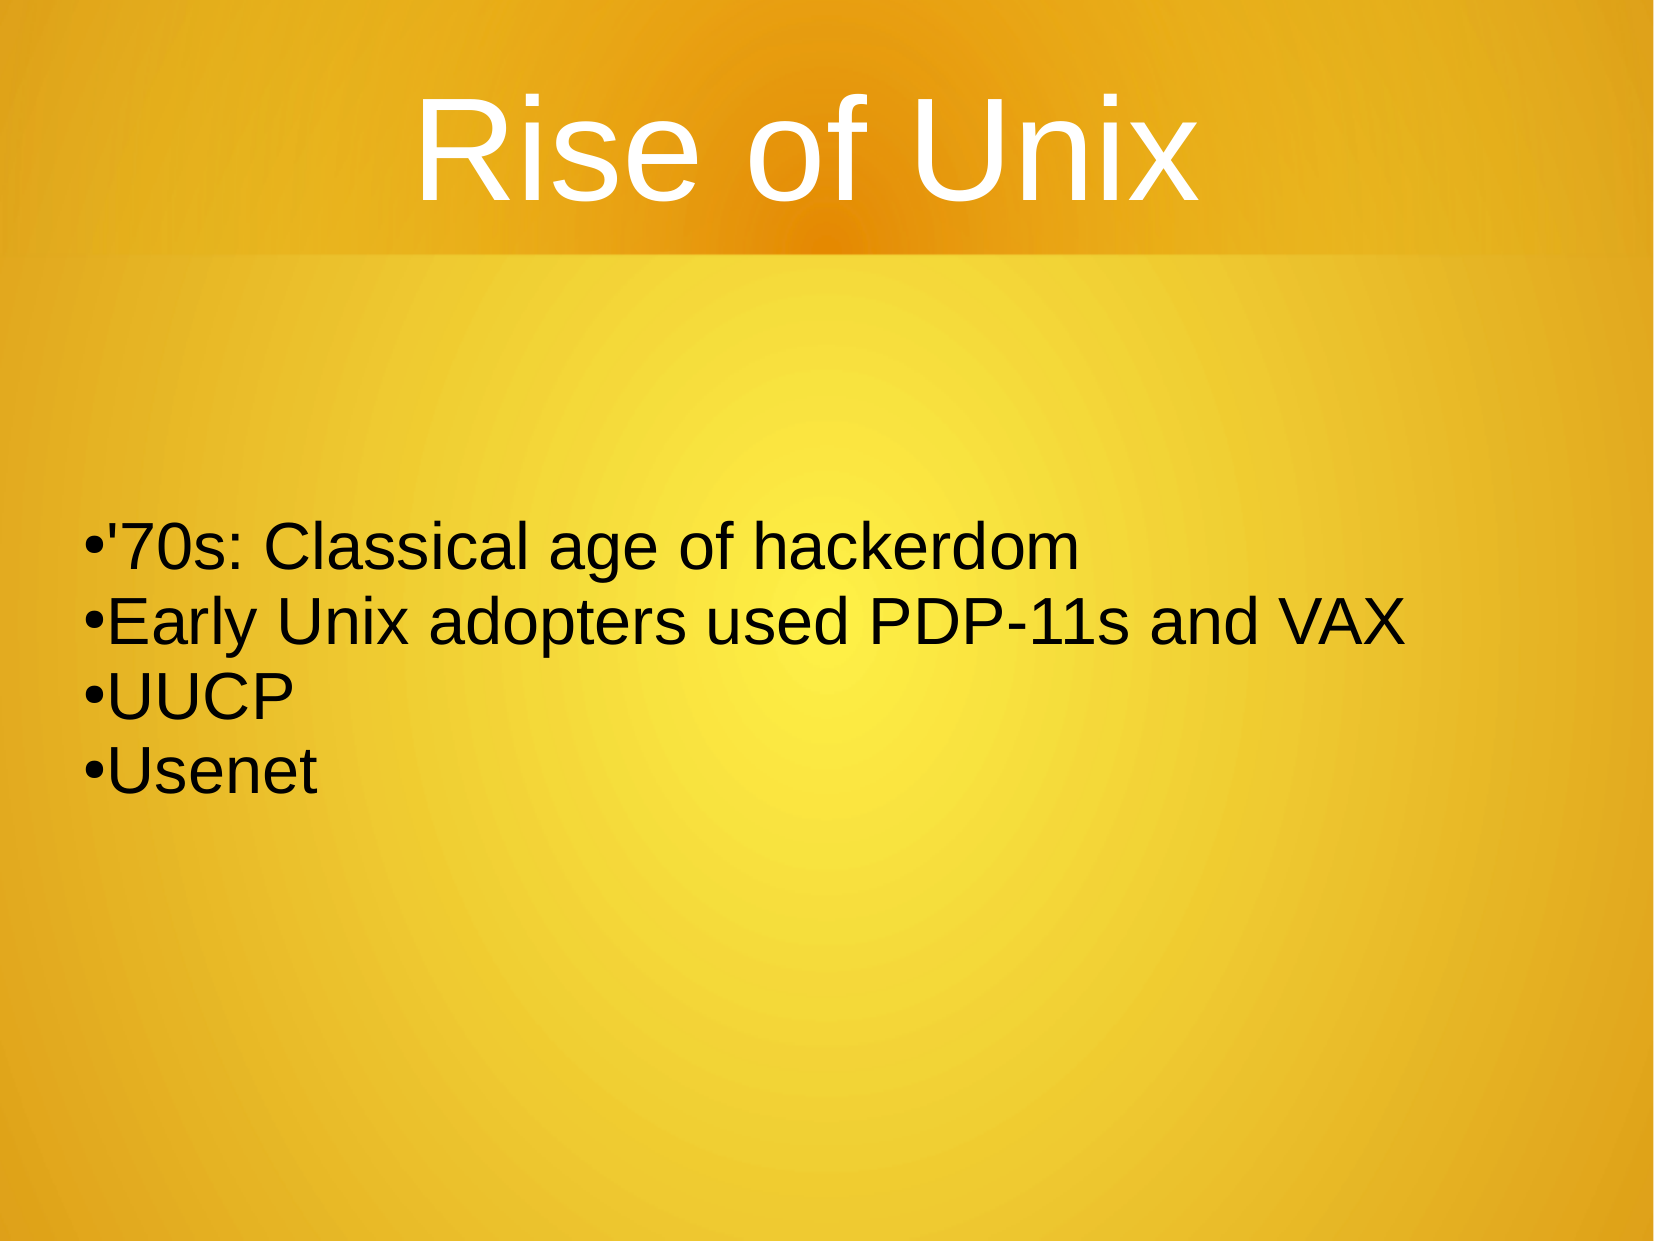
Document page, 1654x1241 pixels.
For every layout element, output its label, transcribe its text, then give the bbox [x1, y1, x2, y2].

subtitle '70s: Classical age of hackerdom Early Unix adopters used PDP-11s and VAX UUCP Usenet [82, 299, 1571, 1019]
picture [0, 0, 1654, 1241]
title Rise of Unix [82, 47, 1571, 252]
